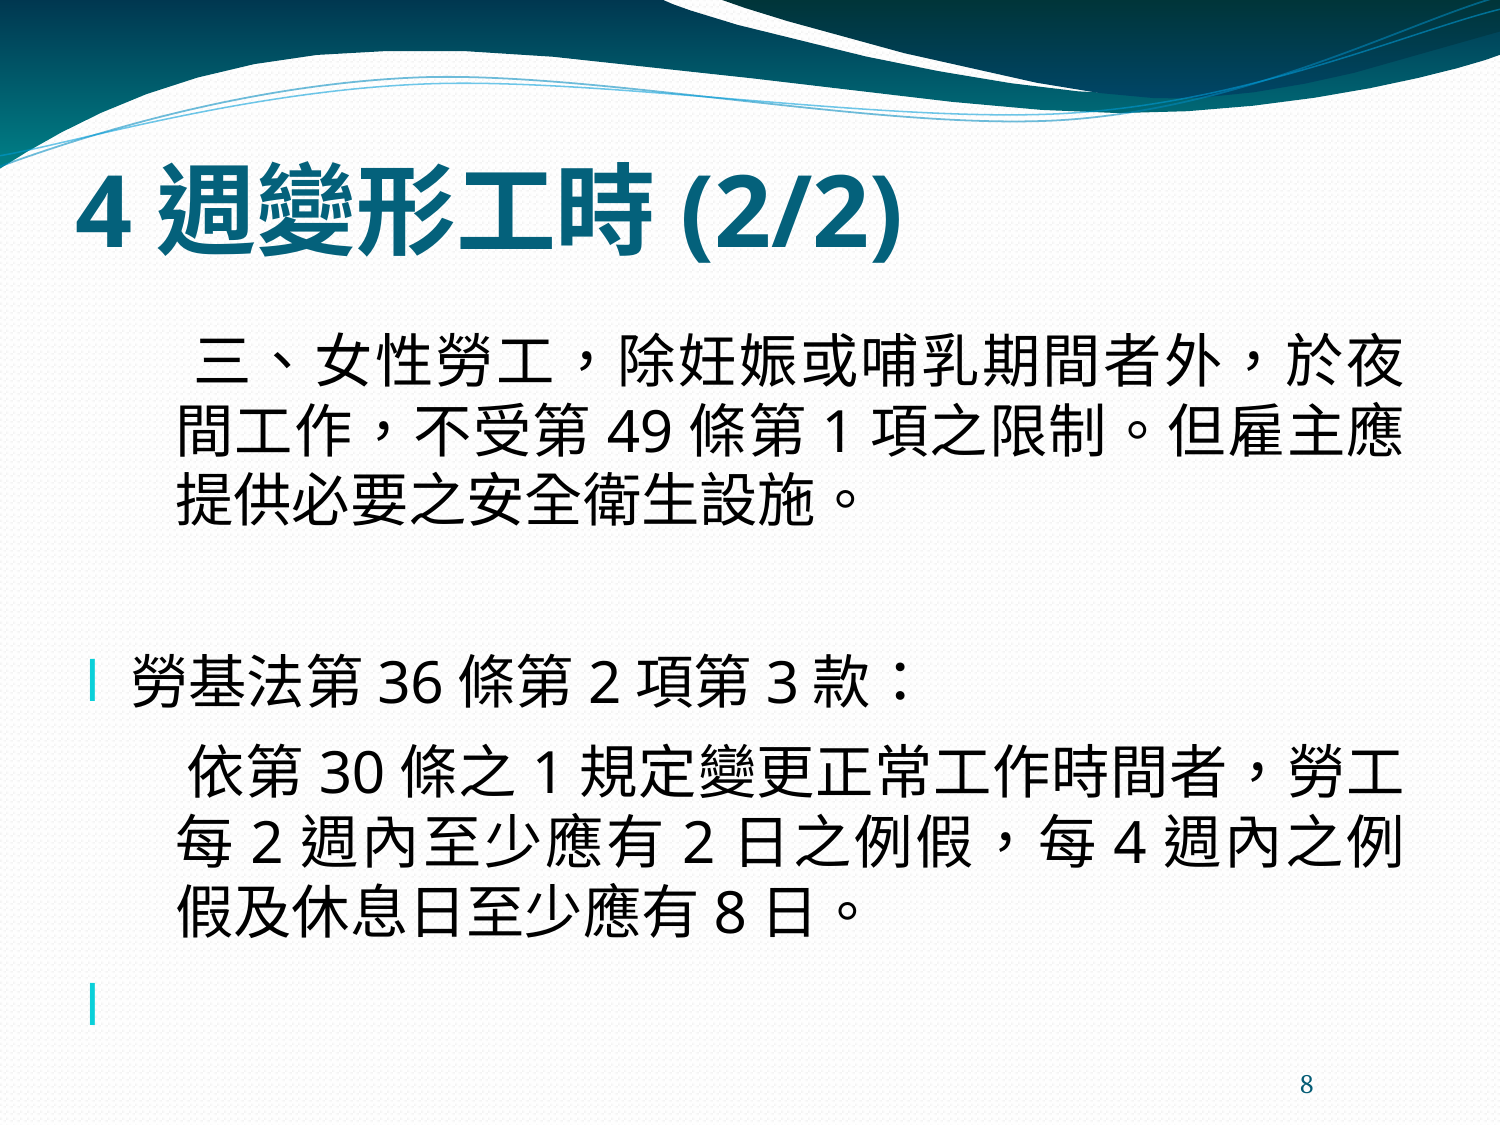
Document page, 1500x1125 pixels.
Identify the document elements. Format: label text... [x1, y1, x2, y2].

title 4週變形工時(2/2) [75, 78, 1426, 268]
list 三、女性勞工，除妊娠或哺乳期間者外，於夜間工作，不受第49條第1項之限制。但雇主應提供必要之安全衛生設施。 勞基法第36條第2項第3款： 依第30條之1規定變更正常工作時間者，勞工每2週內至少應有2日之例假，每4週內之例假及休息日至少應有8日。 [70, 316, 1421, 1075]
text_box [1299, 1042, 1426, 1103]
